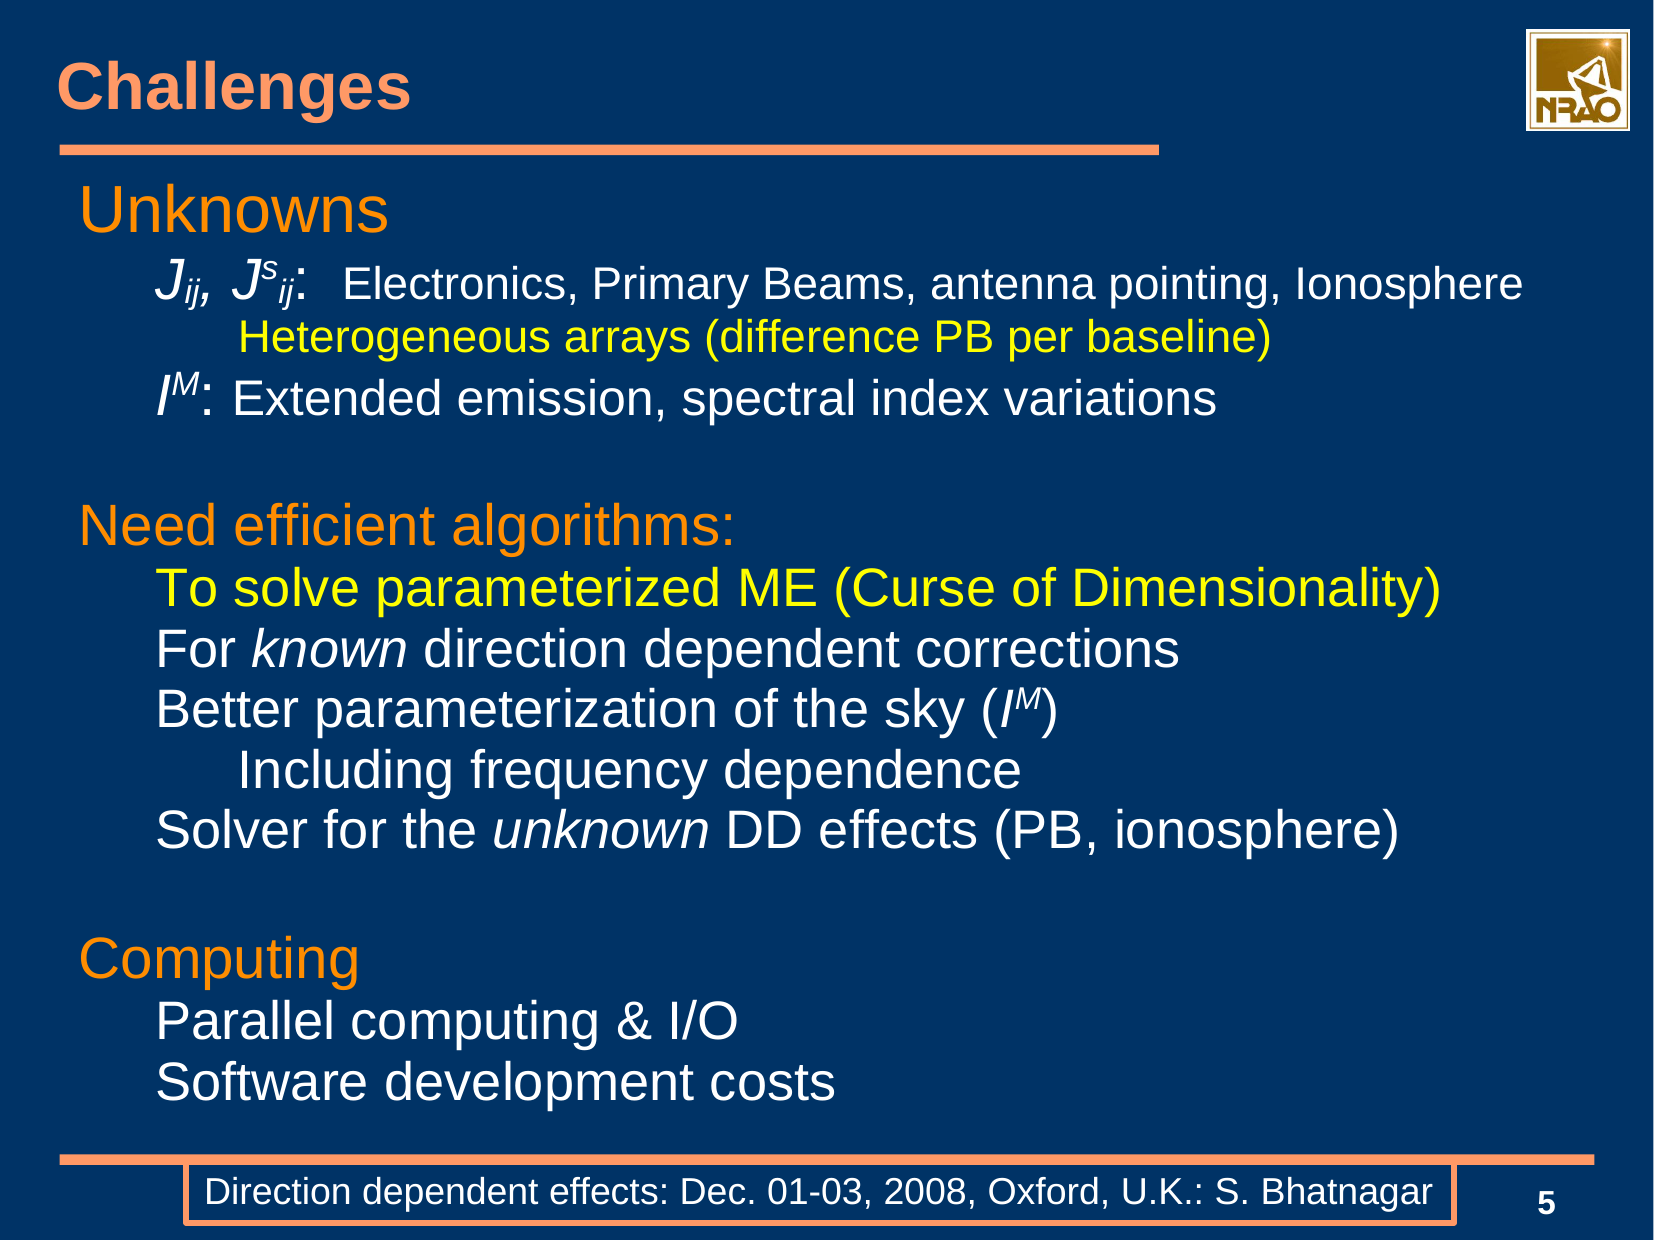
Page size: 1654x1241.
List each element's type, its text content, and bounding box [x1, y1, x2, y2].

title Challenges [56, 34, 1489, 139]
list Unknowns Jij, Jsij: Electronics, Primary Beams, antenna pointing, Ionosphere Heterogeneous arrays (difference PB per baseline) IM: Extended emission, spectral index variations Need efficient algorithms: To solve parameterized ME (Curse of Dimensionality) For known direction dependent corrections Better parameterization of the sky (IM) Including frequency dependence Solver for the unknown DD effects (PB, ionosphere) Computing Parallel computing & I/O Software development costs [60, 171, 1599, 1138]
picture [1526, 29, 1630, 131]
